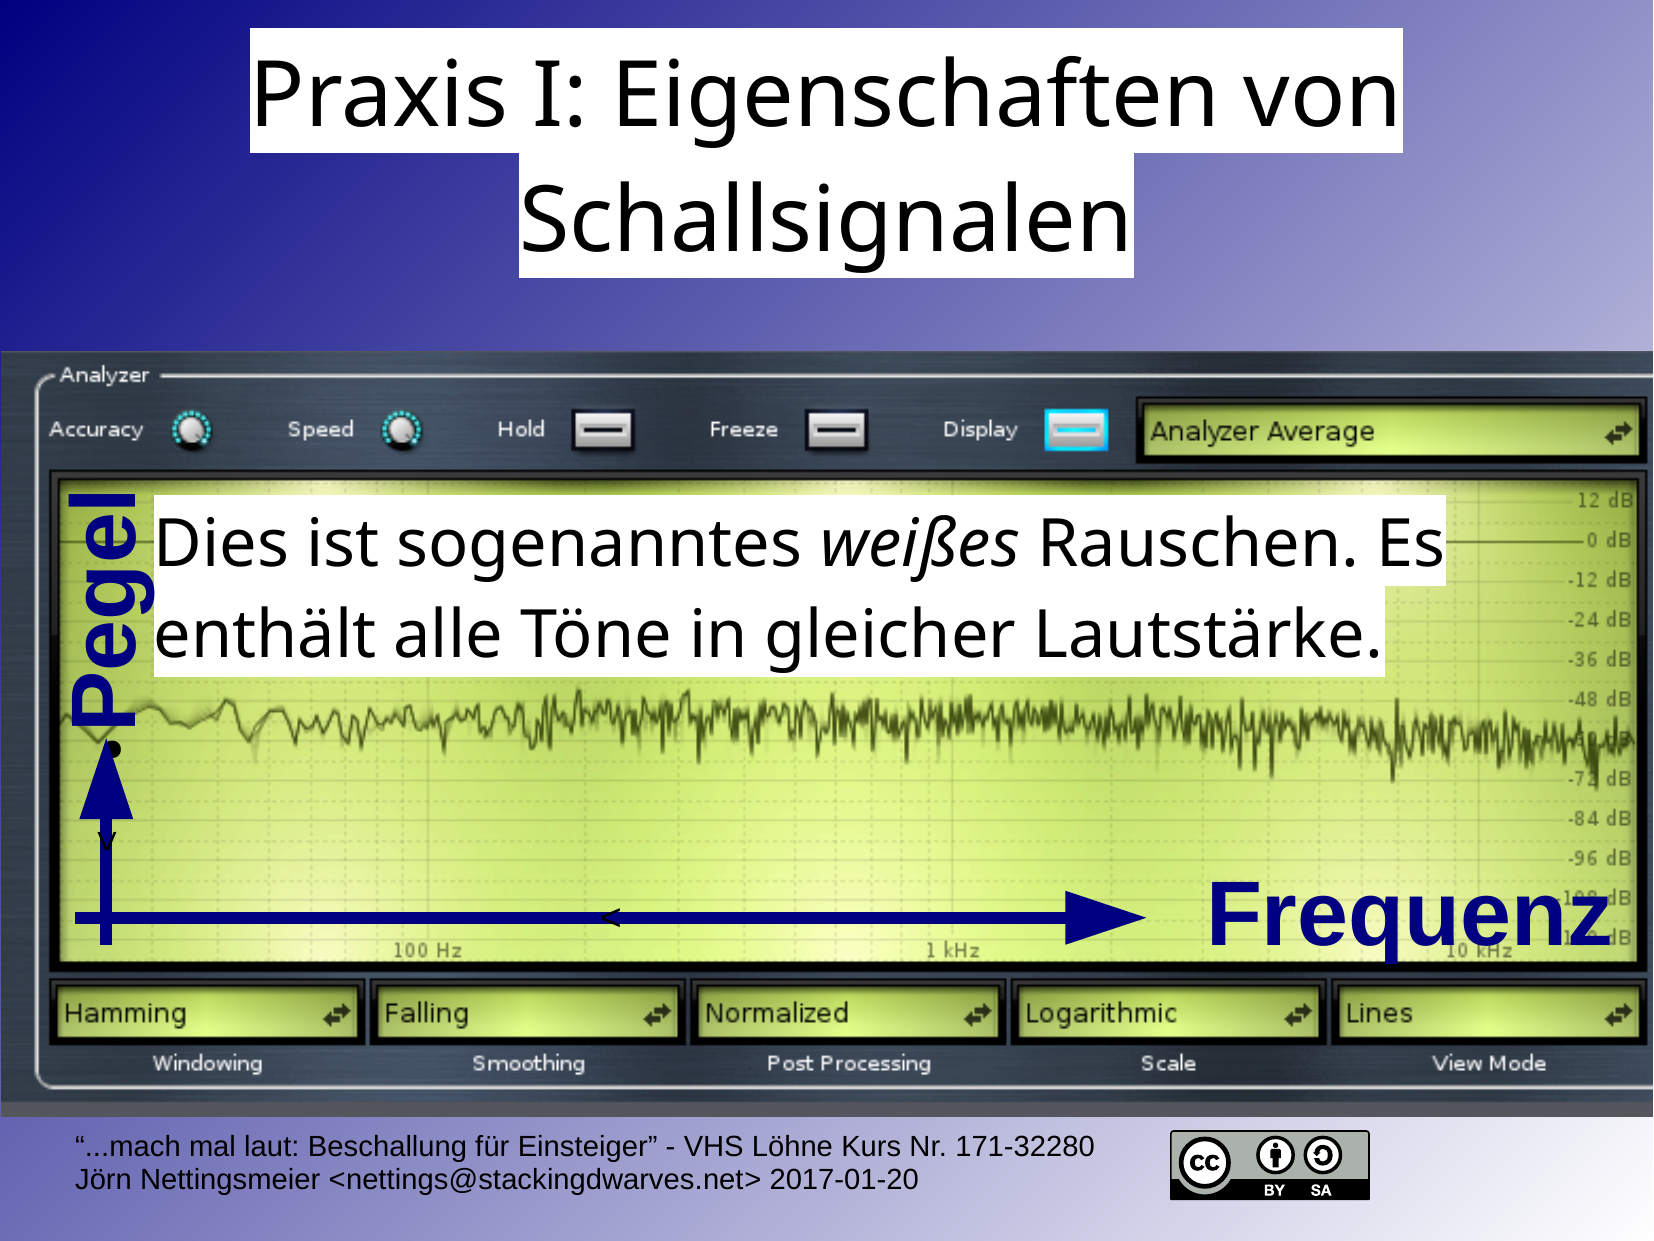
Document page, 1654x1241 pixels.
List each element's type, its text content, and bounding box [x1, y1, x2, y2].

text_box Frequenz [1191, 855, 1653, 973]
title Praxis I: Eigenschaften von Schallsignalen [82, 27, 1571, 279]
list Dies ist sogenanntes weißes Rauschen. Es enthält alle Töne in gleicher Lautstärke. [110, 495, 1571, 815]
picture [1, 351, 1653, 1117]
text_box Pegel [45, 472, 163, 748]
